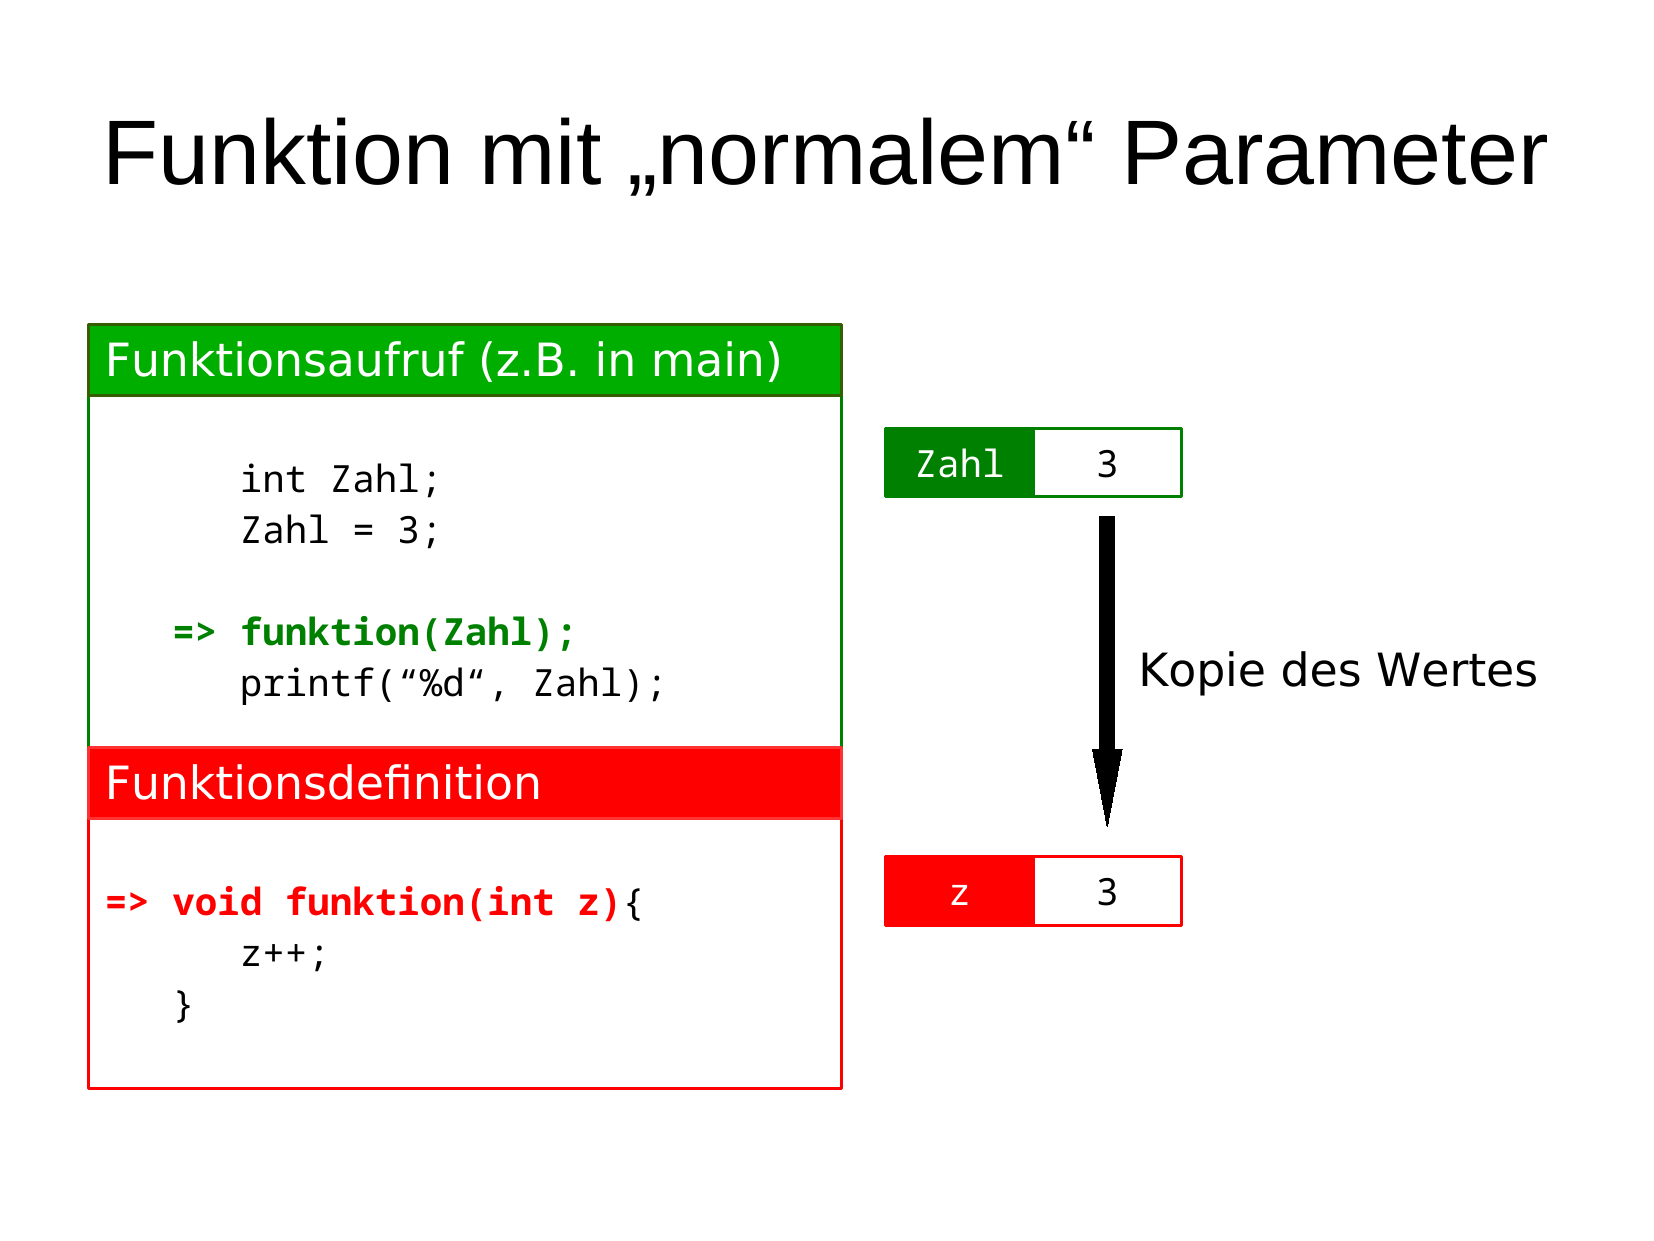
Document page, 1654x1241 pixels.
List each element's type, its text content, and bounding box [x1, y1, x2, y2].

text_box Funktionsdefinition [88, 747, 842, 819]
text_box Zahl [885, 428, 1032, 490]
text_box 3 [1033, 428, 1182, 490]
text_box Funktionsaufruf (z.B. in main) [88, 324, 842, 396]
text_box int Zahl; Zahl = 3; => funktion(Zahl); printf(“%d“, Zahl); [88, 397, 842, 716]
text_box [1092, 516, 1123, 827]
text_box z [885, 856, 1032, 918]
title Funktion mit „normalem“ Parameter [82, 49, 1571, 257]
text_box => void funktion(int z){ z++; } [88, 820, 842, 1052]
text_box Kopie des Wertes [1122, 634, 1565, 706]
text_box 3 [1033, 856, 1182, 918]
